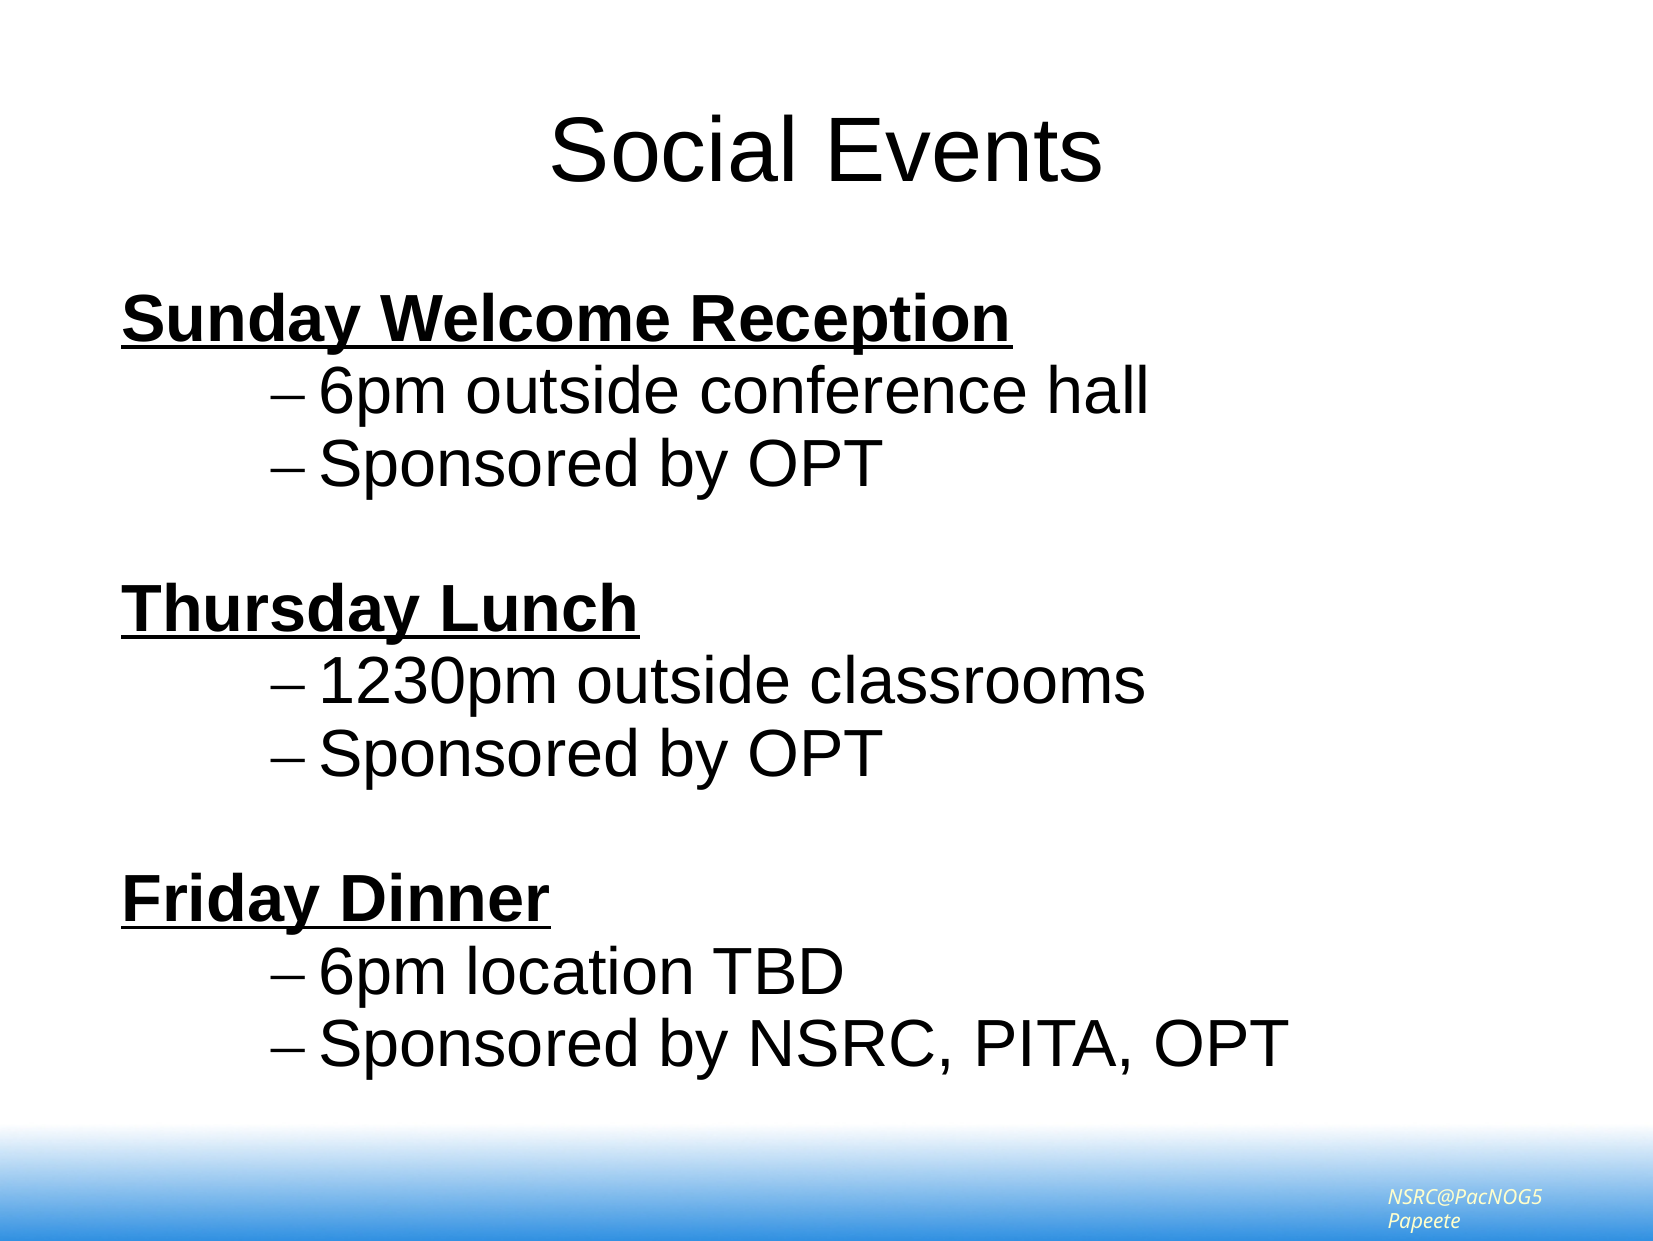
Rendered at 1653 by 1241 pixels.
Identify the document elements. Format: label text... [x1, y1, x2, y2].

title Social Events [121, 46, 1534, 254]
list Sunday Welcome Reception 6pm outside conference hall Sponsored by OPT Thursday Lunch 1230pm outside classrooms Sponsored by OPT Friday Dinner 6pm location TBD Sponsored by NSRC, PITA, OPT [121, 280, 1560, 1091]
picture [0, 1122, 1653, 1241]
